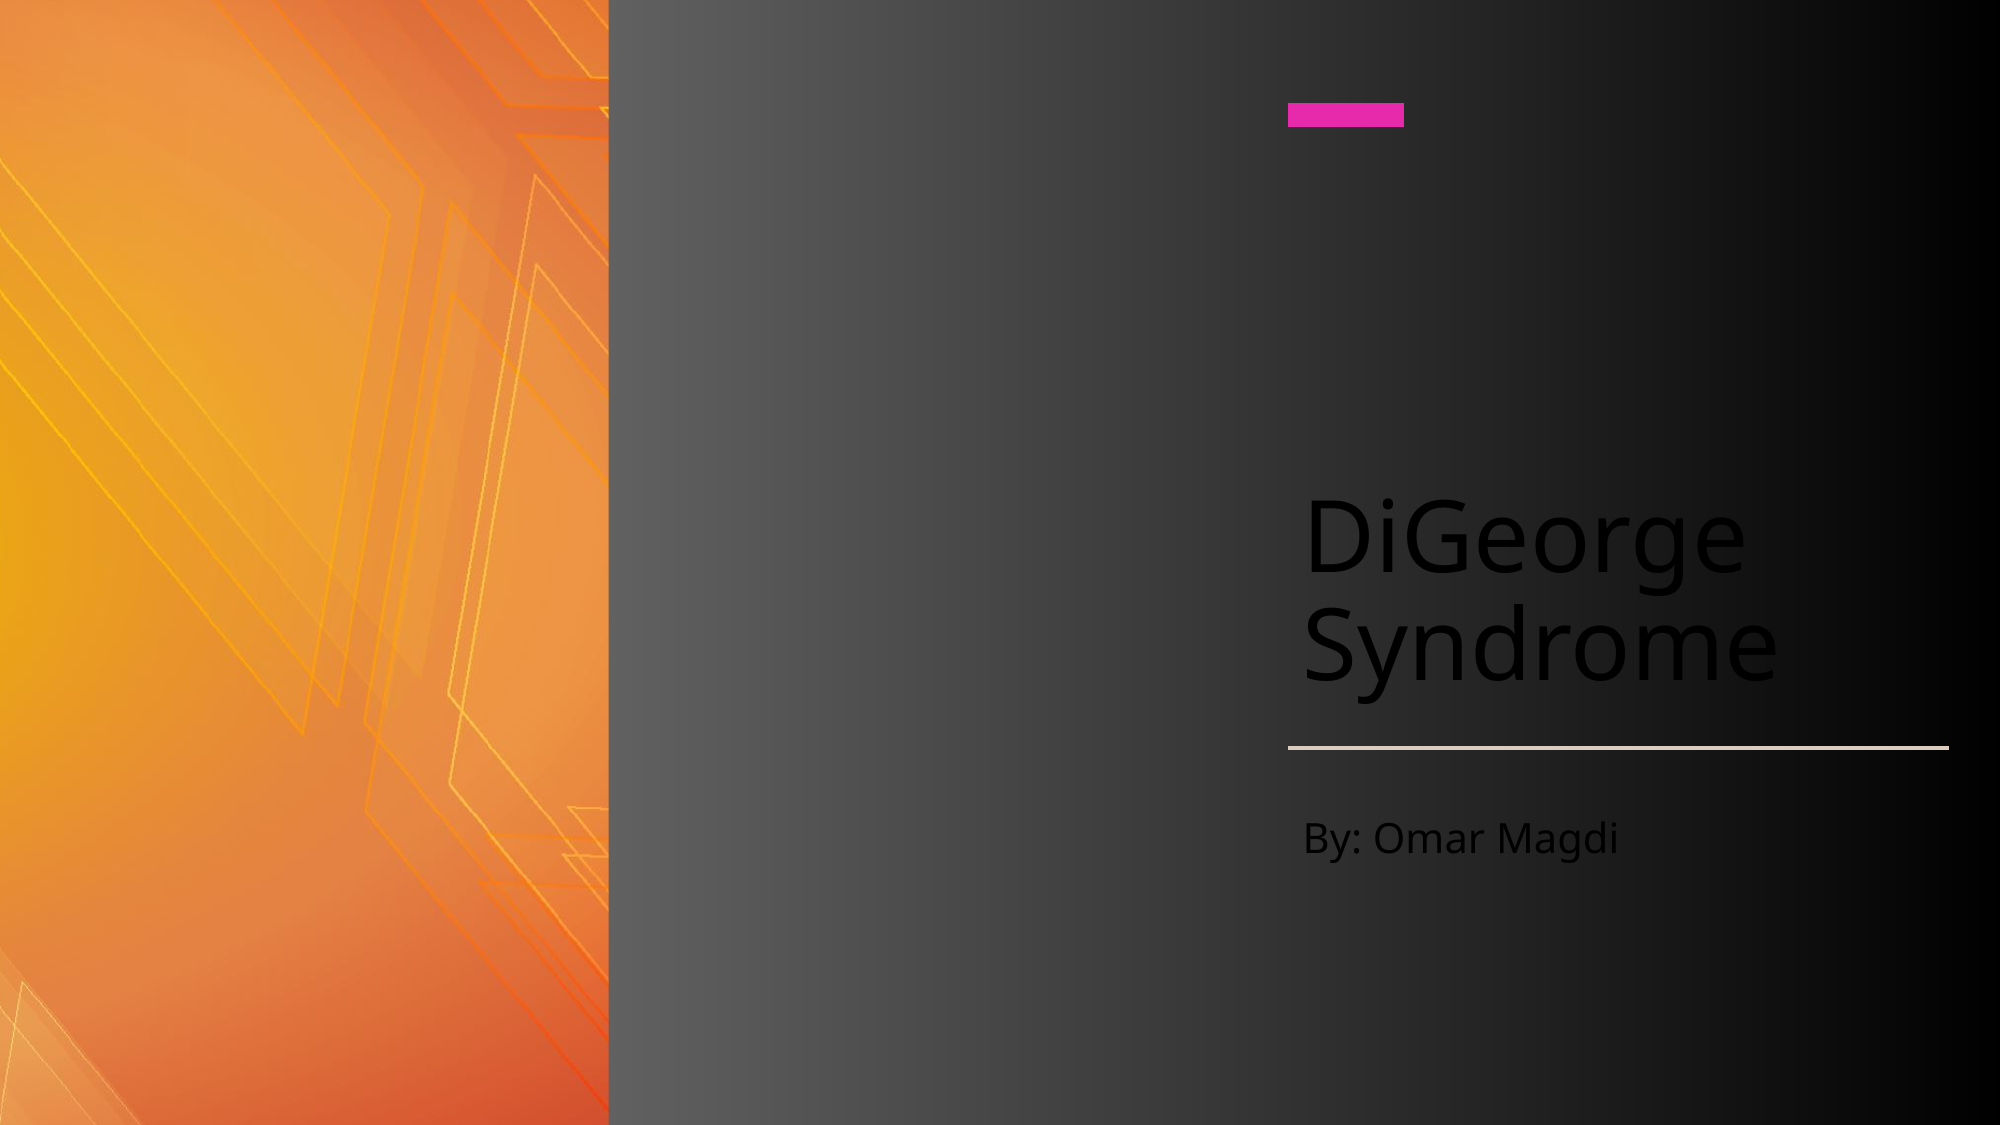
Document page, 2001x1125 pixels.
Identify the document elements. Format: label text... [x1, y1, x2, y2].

title DiGeorge Syndrome [1287, 184, 1948, 710]
picture [0, 0, 609, 1125]
text_box [609, 0, 2000, 1125]
subtitle By: Omar Magdi [1287, 799, 1948, 998]
